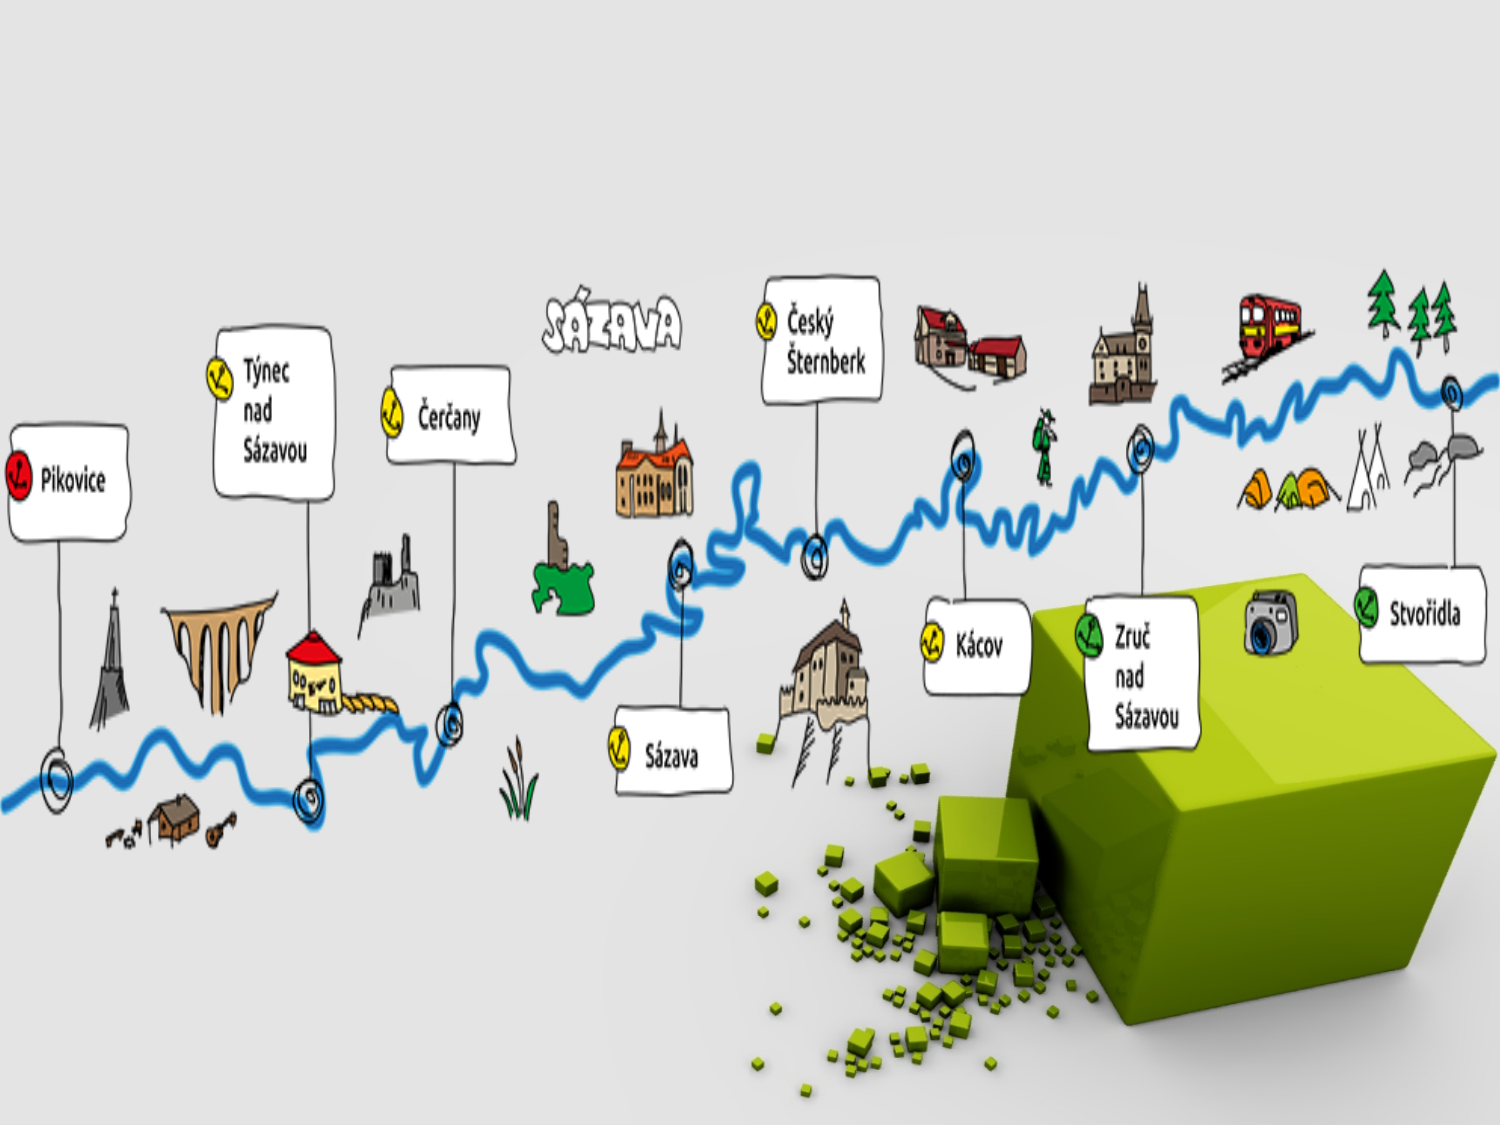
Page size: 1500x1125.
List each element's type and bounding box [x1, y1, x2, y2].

picture [0, 262, 1500, 863]
